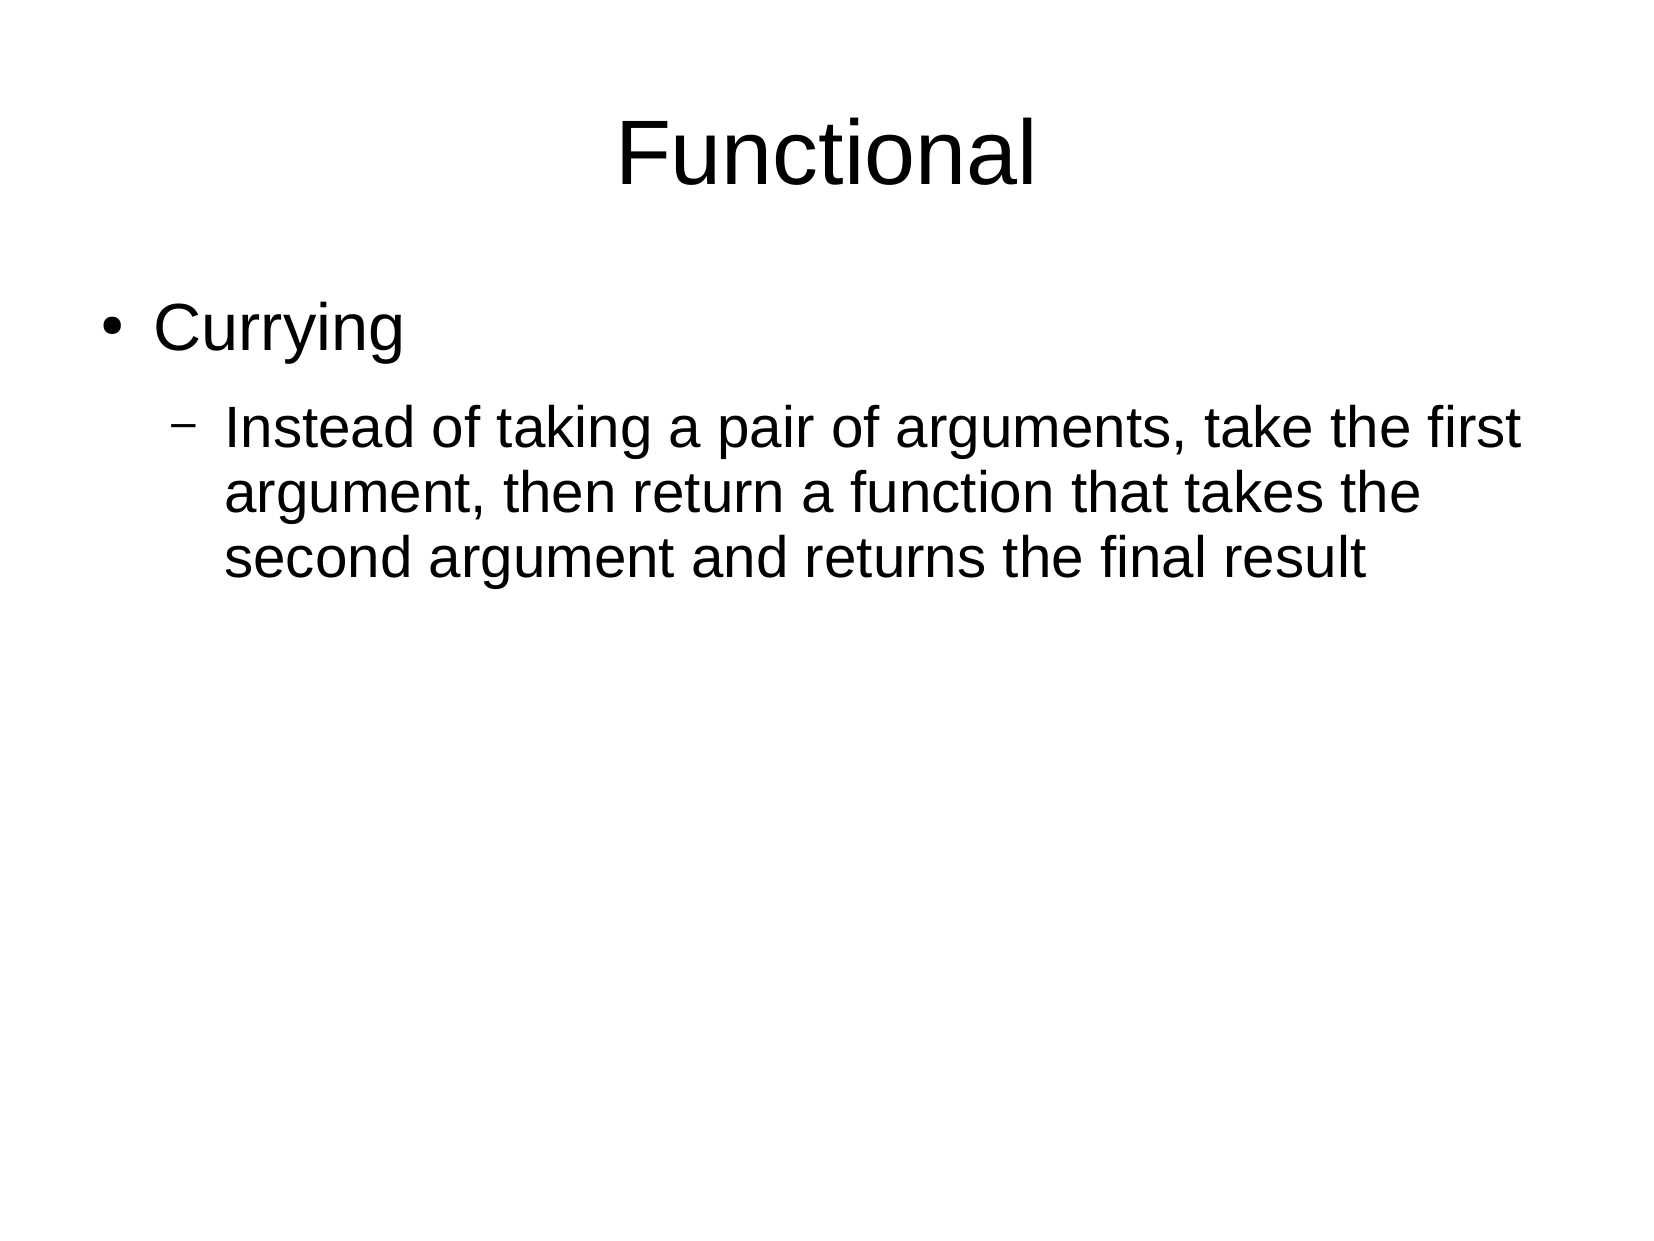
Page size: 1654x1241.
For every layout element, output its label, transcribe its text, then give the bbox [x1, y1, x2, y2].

list Currying Instead of taking a pair of arguments, take the first argument, then return a function that takes the second argument and returns the final result [82, 290, 1571, 1010]
title Functional [82, 49, 1571, 257]
